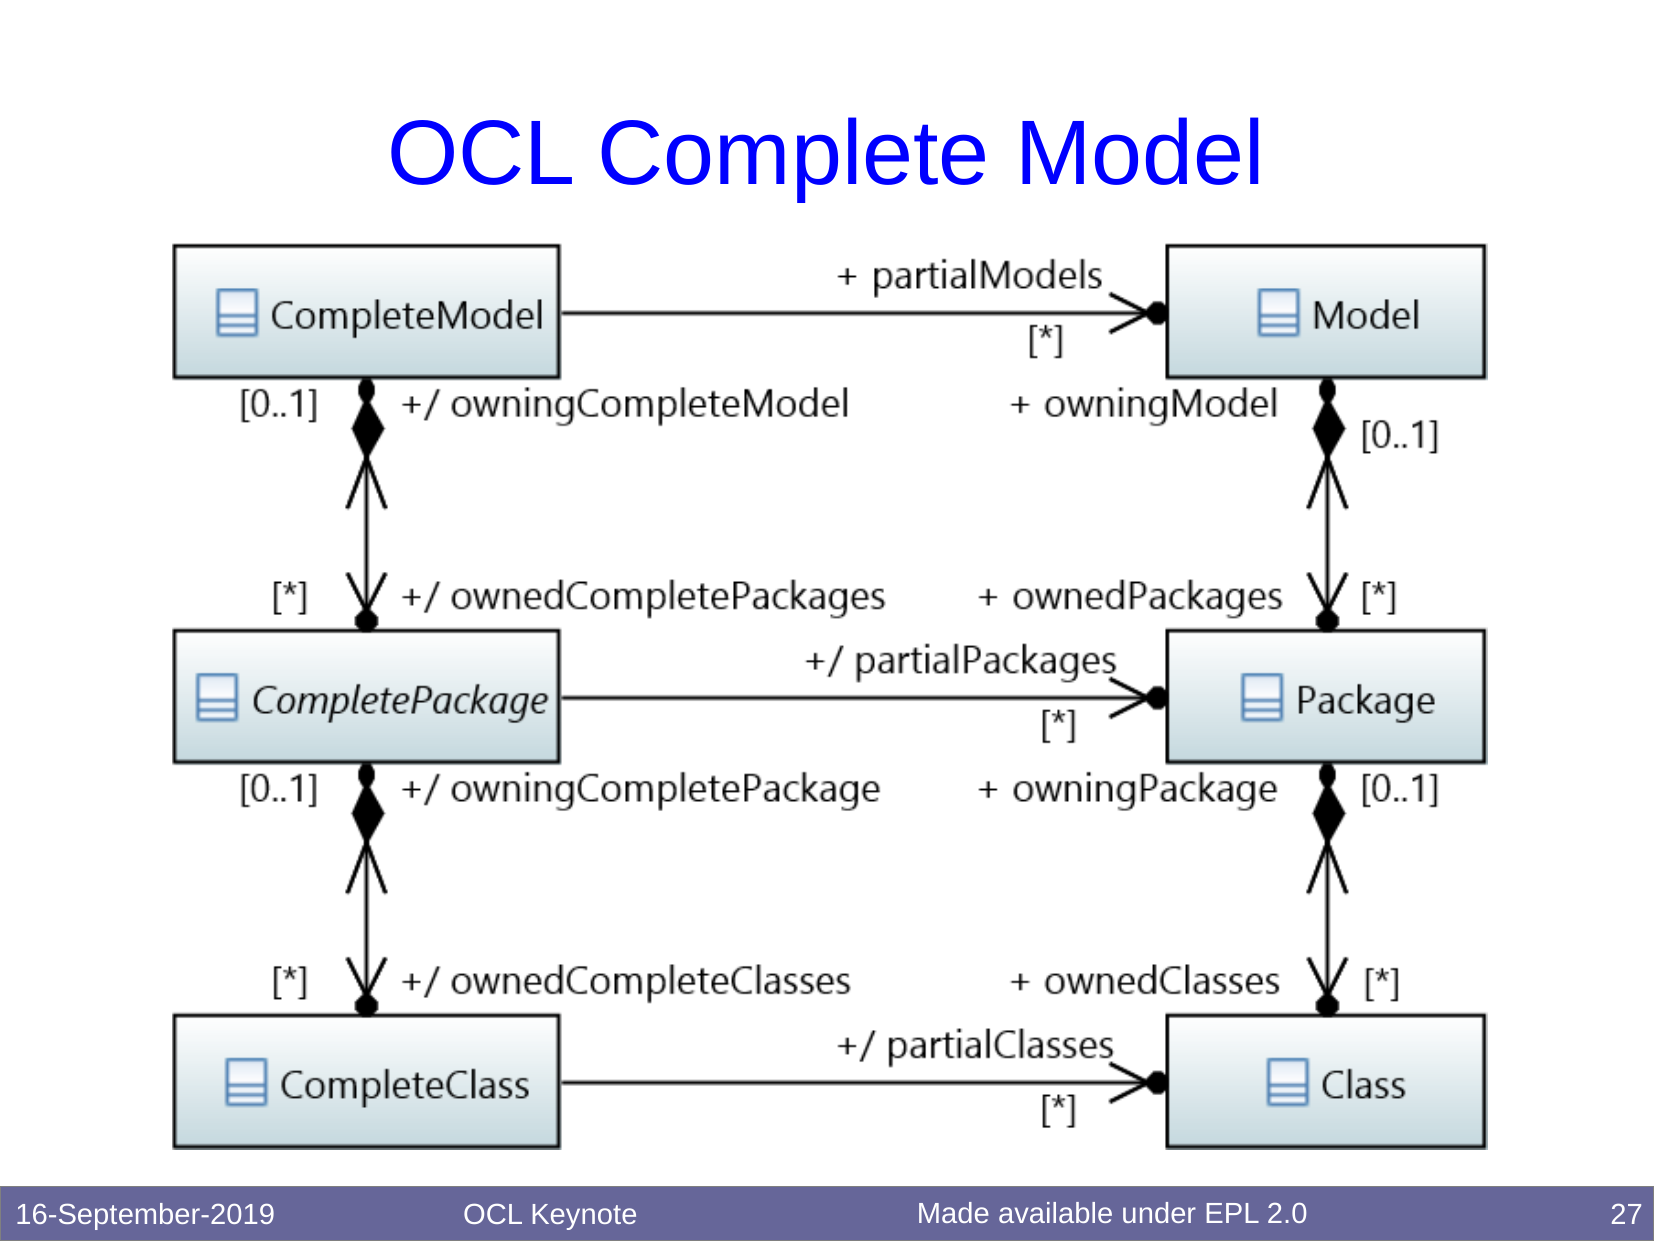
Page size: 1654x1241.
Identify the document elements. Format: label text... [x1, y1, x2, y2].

picture [172, 243, 1488, 1150]
title OCL Complete Model [82, 49, 1571, 257]
